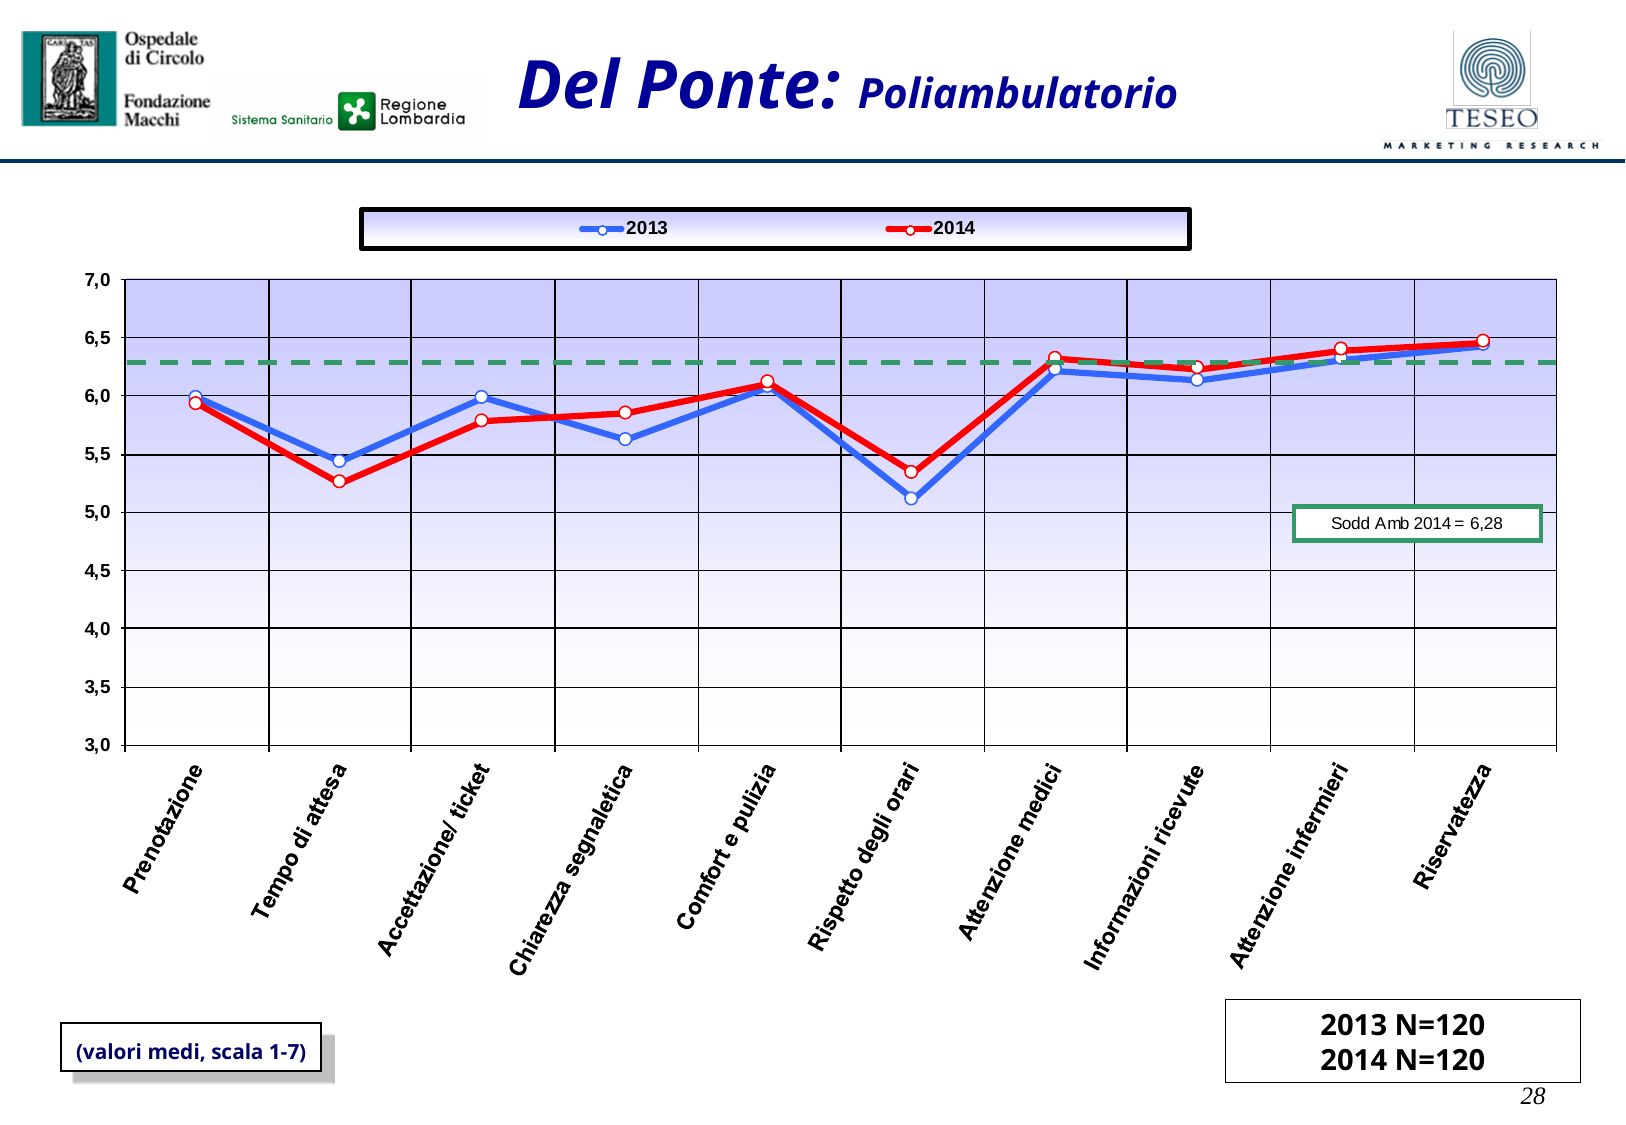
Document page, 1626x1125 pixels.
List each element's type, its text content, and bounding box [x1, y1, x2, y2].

picture [57, 196, 1575, 1125]
text_box (valori medi, scala 1-7) [61, 1023, 322, 1072]
text_box 2013 N=120 2014 N=120 [1225, 999, 1581, 1083]
text_box Del Ponte: Poliambulatorio [304, 18, 1392, 144]
picture [21, 31, 483, 149]
picture [1381, 31, 1604, 149]
